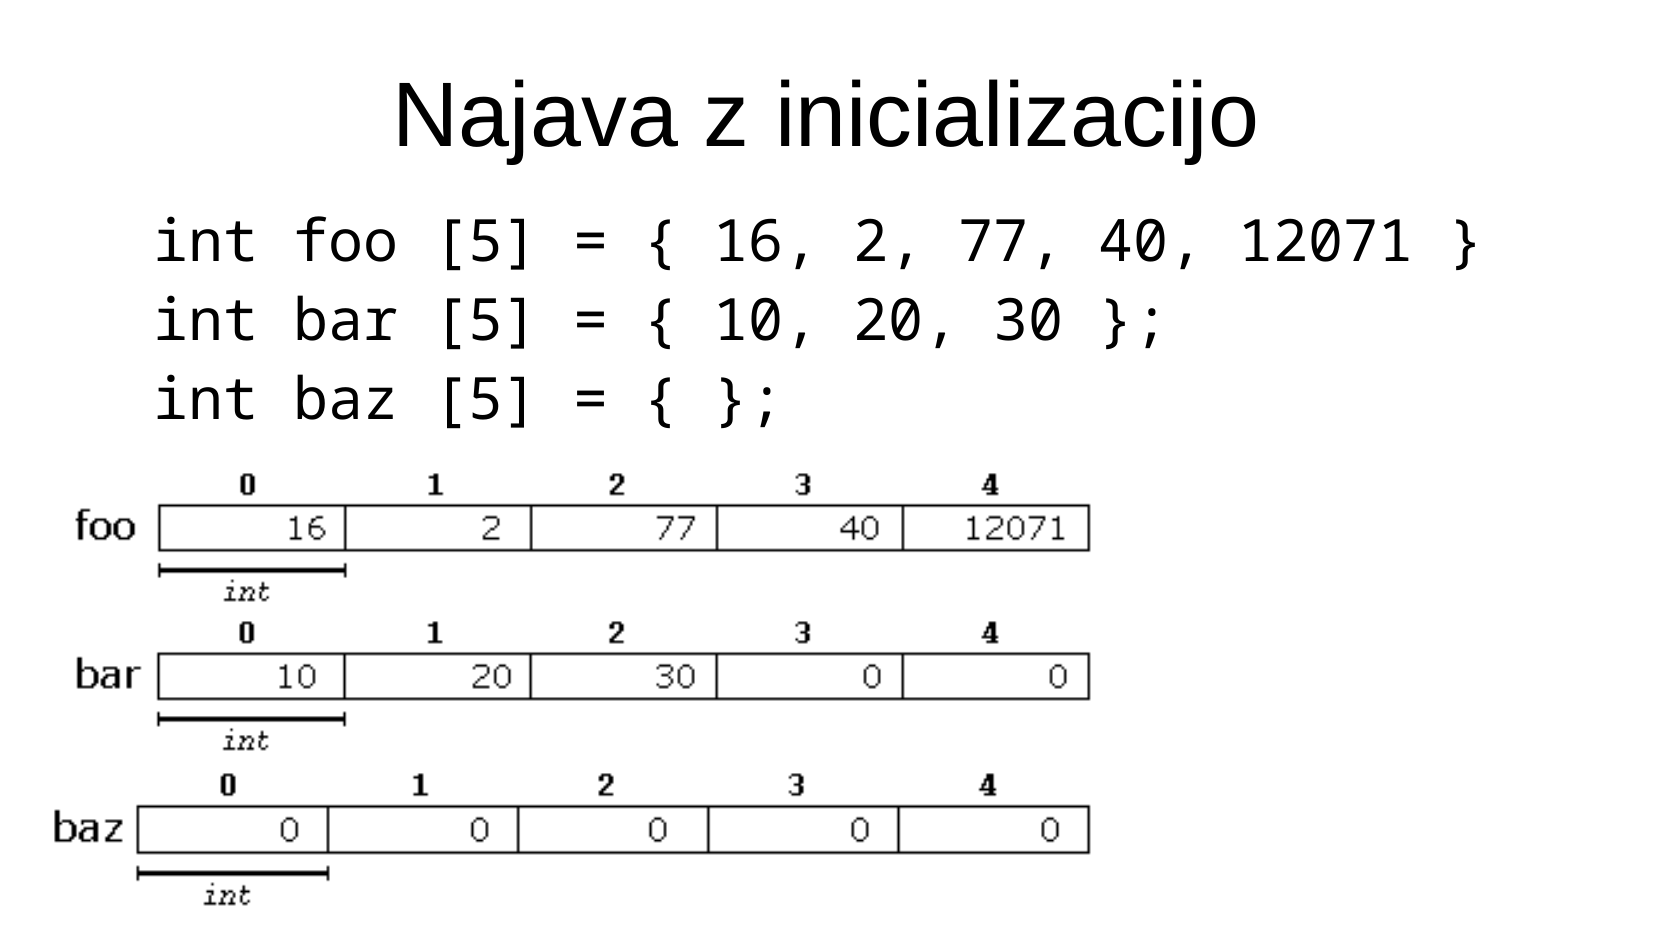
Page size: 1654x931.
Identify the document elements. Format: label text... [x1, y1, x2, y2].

picture [53, 472, 1093, 604]
picture [52, 620, 1093, 753]
list int foo [5] = { 16, 2, 77, 40, 12071 } int bar [5] = { 10, 20, 30 }; int baz [5] = { }; [82, 198, 1571, 739]
title Najava z inicializacijo [82, 37, 1571, 193]
picture [29, 772, 1093, 908]
